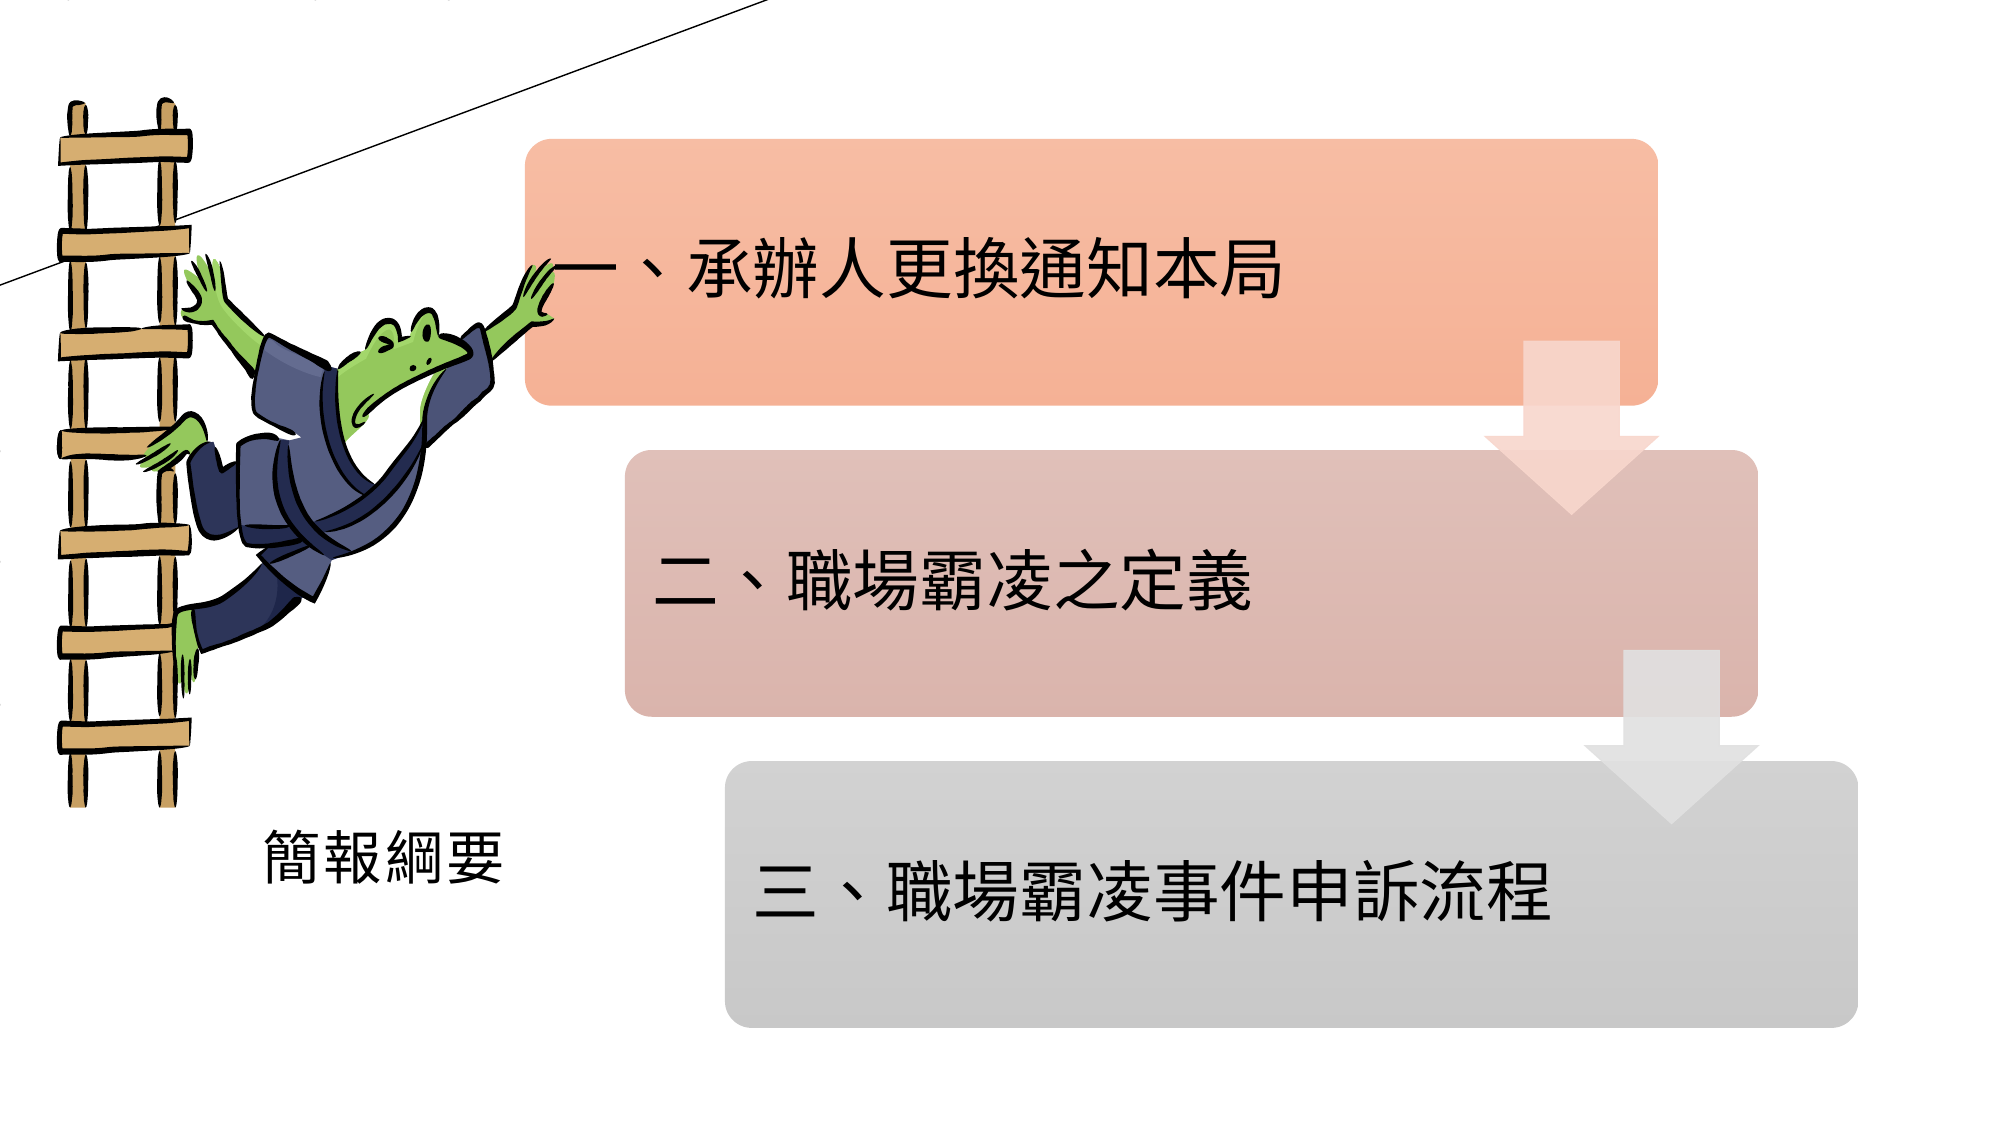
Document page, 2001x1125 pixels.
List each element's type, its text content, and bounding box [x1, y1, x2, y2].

text_box 一、承辦人更換通知本局 [557, 138, 1659, 406]
text_box 二、職場霸凌之定義 [624, 450, 1759, 717]
text_box [1484, 341, 1659, 515]
picture [56, 97, 557, 808]
text_box 三、職場霸凌事件申訴流程 [724, 761, 1859, 1028]
text_box [1584, 650, 1759, 824]
title 簡報綱要 [247, 681, 763, 900]
